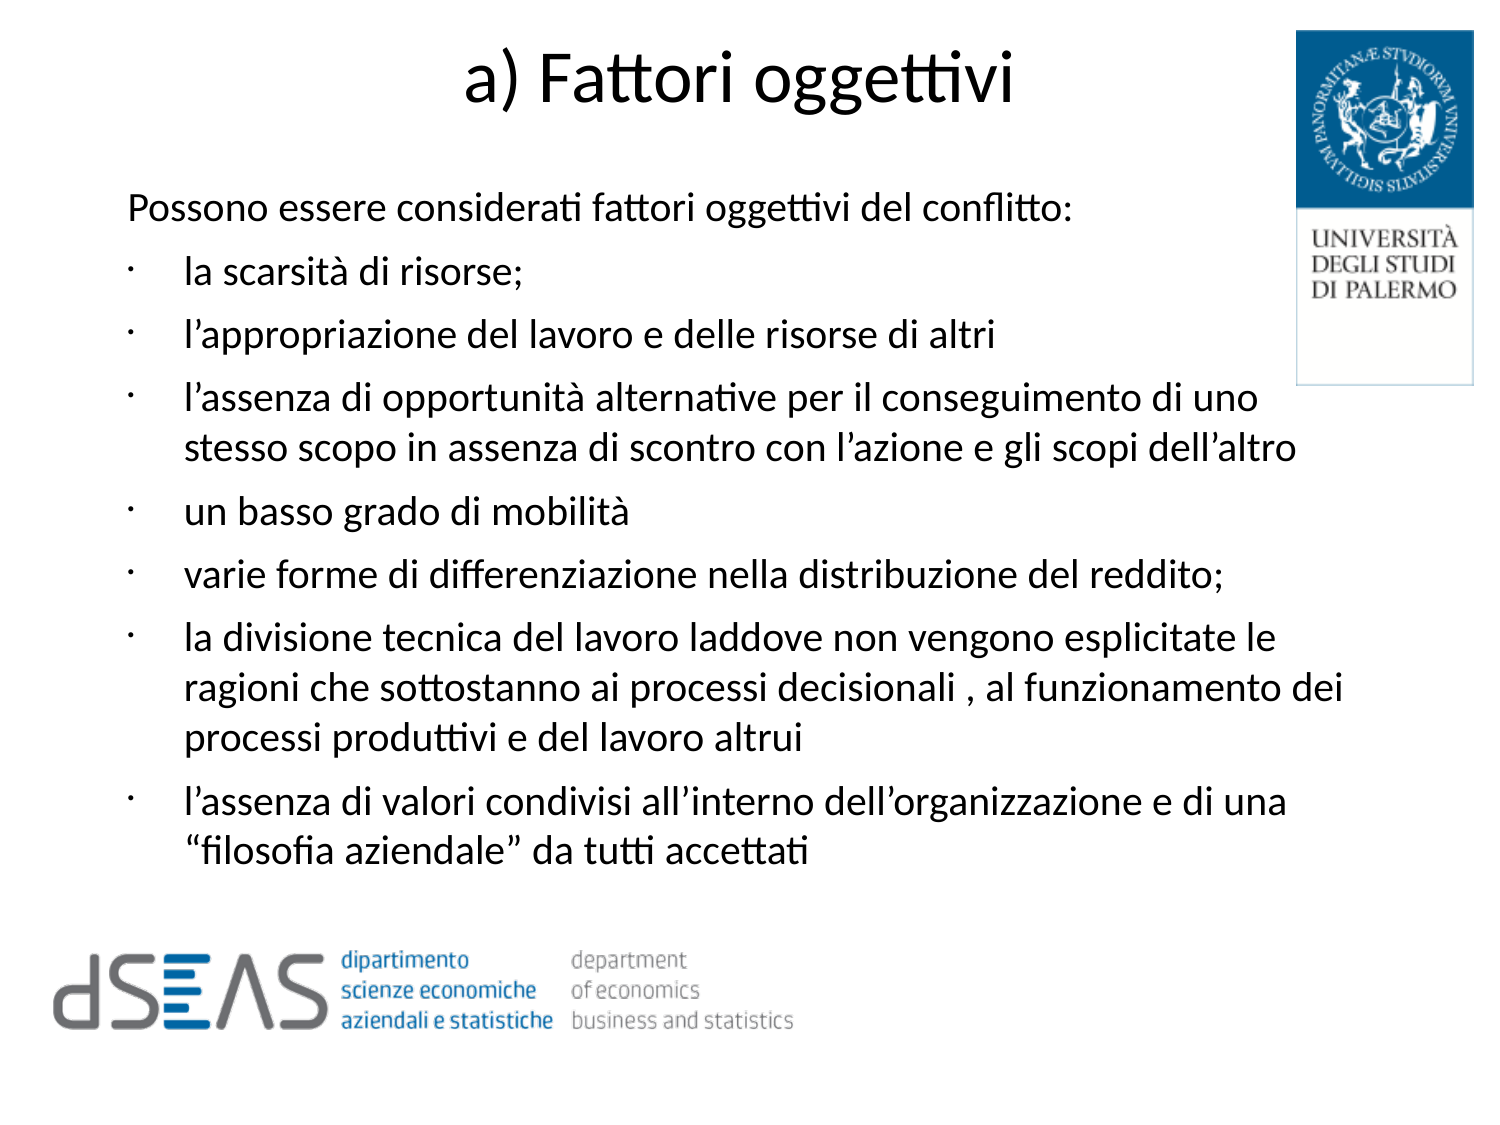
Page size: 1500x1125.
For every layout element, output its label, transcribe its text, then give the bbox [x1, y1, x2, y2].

picture [31, 857, 823, 1090]
title a) Fattori oggettivi [110, 20, 1386, 209]
text_box Possono essere considerati fattori oggettivi del conflitto: la scarsità di risorse; l’appropriazione del lavoro e delle risorse di altri l’assenza di opportunità alternative per il conseguimento di uno stesso scopo in assenza di scontro con l’azione e gli scopi dell’altro un basso grado di mobilità varie forme di differenziazione nella distribuzione del reddito; la divisione tecnica del lavoro laddove non vengono esplicitate le ragioni che sottostanno ai processi decisionali , al funzionamento dei processi produttivi e del lavoro altrui l’assenza di valori condivisi all’interno dell’organizzazione e di una “filosofia aziendale” da tutti accettati [112, 172, 1388, 917]
picture [1386, 30, 1474, 386]
